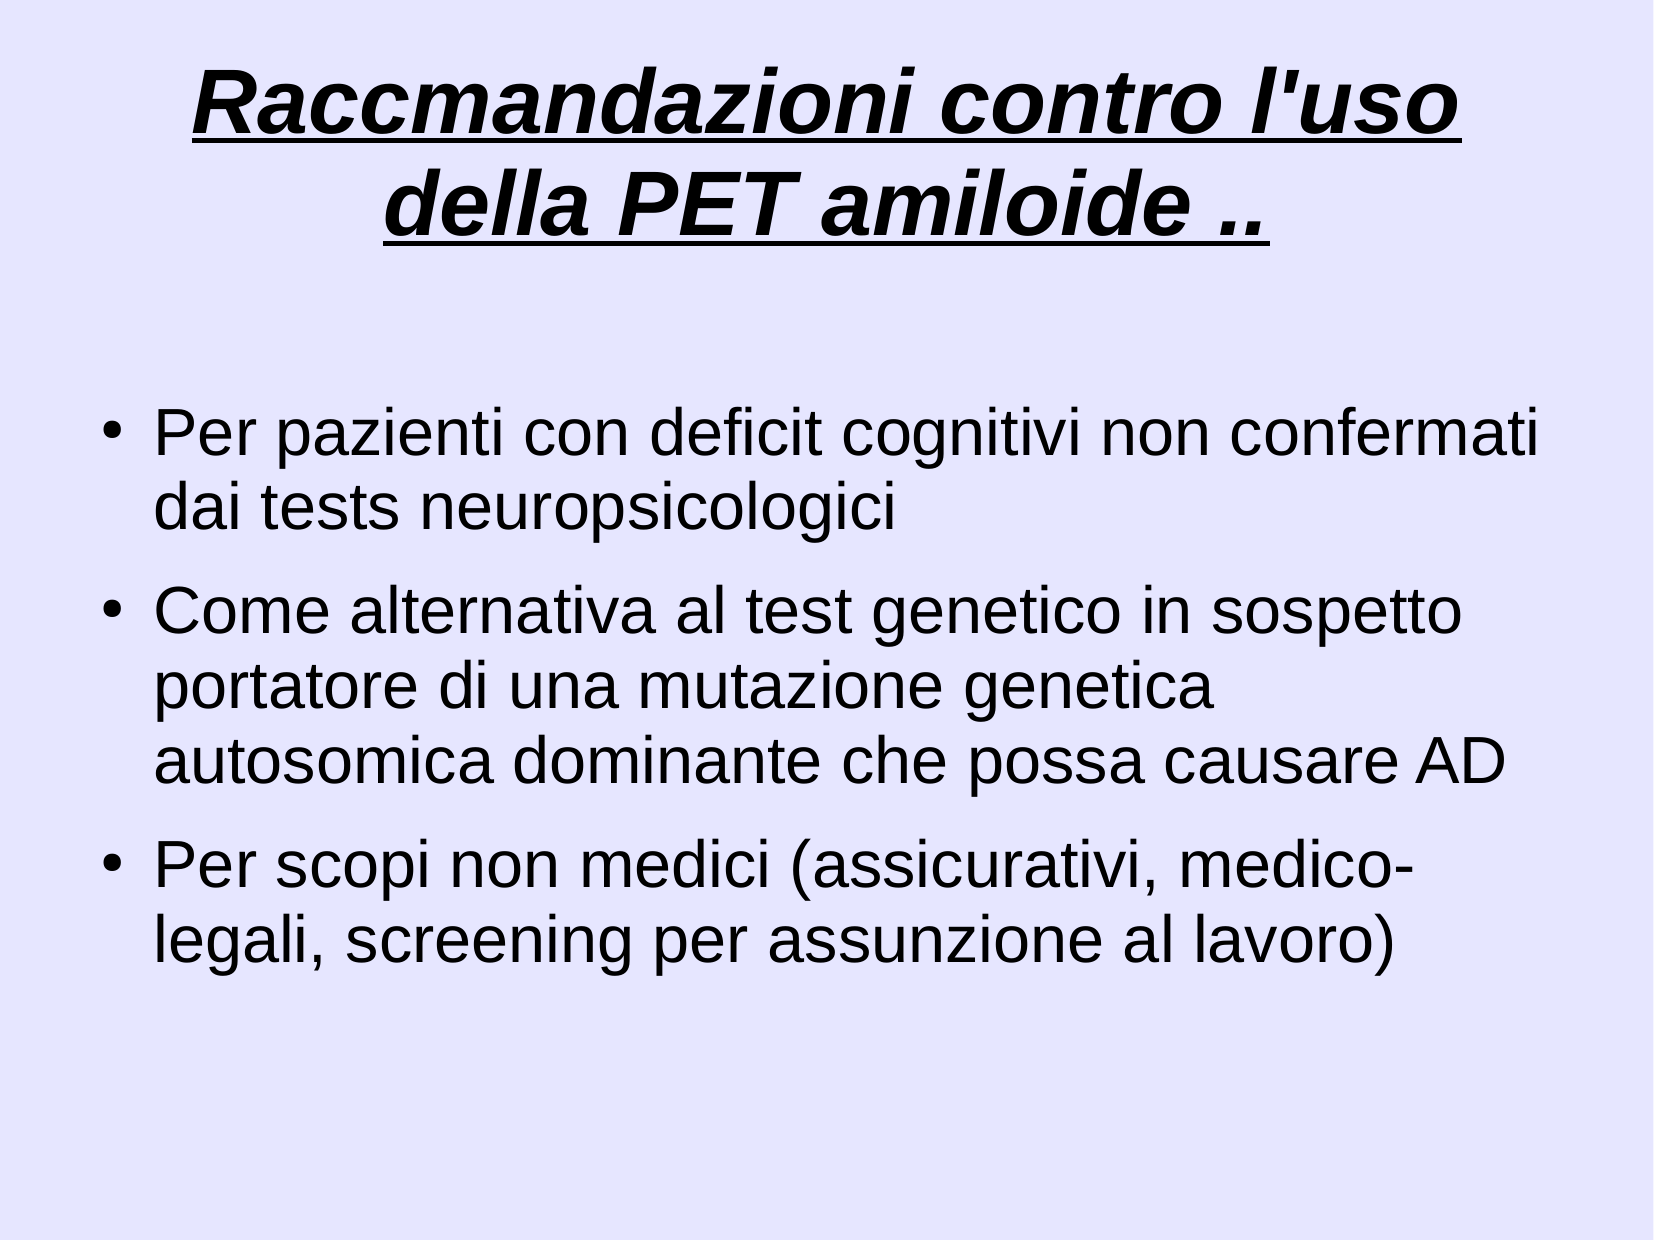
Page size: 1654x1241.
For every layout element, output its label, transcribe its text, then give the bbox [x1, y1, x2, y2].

list Per pazienti con deficit cognitivi non confermati dai tests neuropsicologici Come alternativa al test genetico in sospetto portatore di una mutazione genetica autosomica dominante che possa causare AD Per scopi non medici (assicurativi, medico-legali, screening per assunzione al lavoro) [82, 290, 1571, 1109]
title Raccmandazioni contro l'uso della PET amiloide .. [82, 49, 1571, 257]
